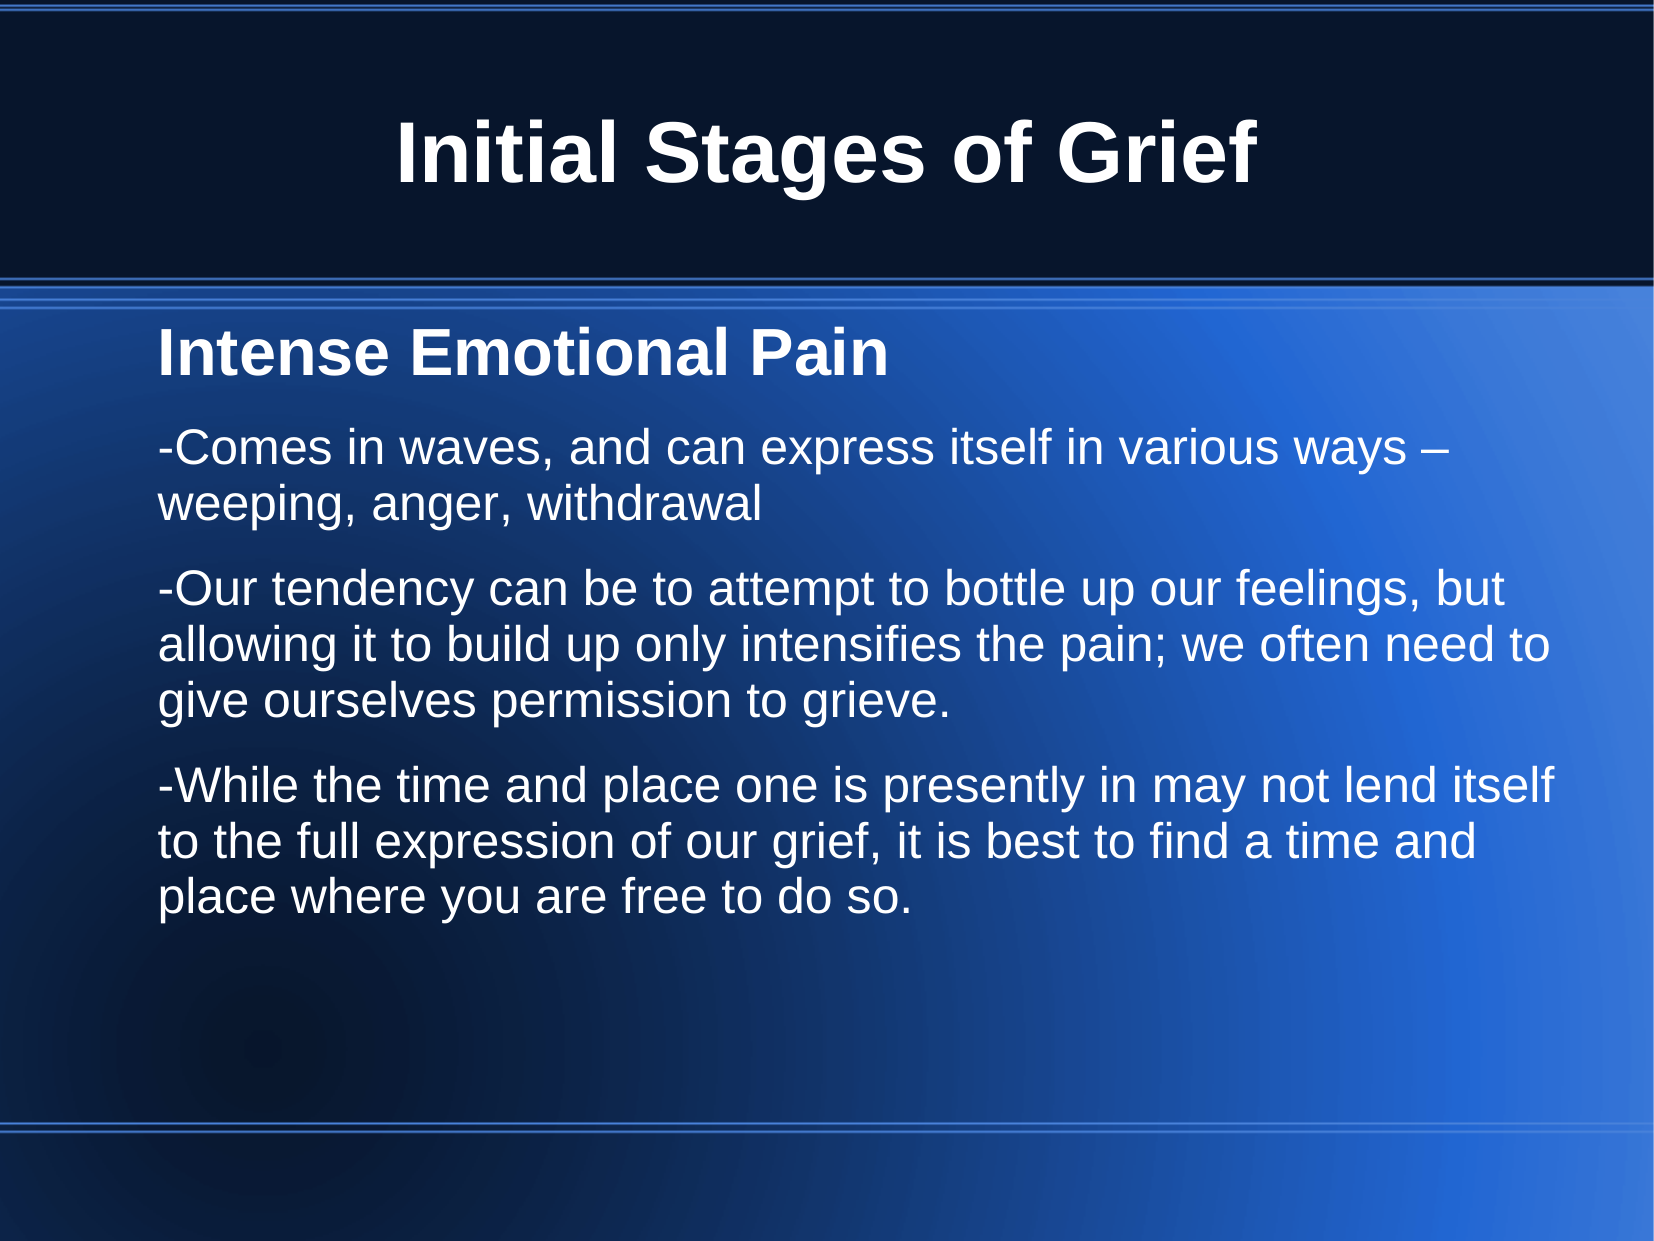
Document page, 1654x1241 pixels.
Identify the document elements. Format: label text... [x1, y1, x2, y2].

picture [0, 0, 1654, 1241]
title Initial Stages of Grief [82, 49, 1571, 257]
list Intense Emotional Pain -Comes in waves, and can express itself in various ways – weeping, anger, withdrawal -Our tendency can be to attempt to bottle up our feelings, but allowing it to build up only intensifies the pain; we often need to give ourselves permission to grieve. -While the time and place one is presently in may not lend itself to the full expression of our grief, it is best to find a time and place where you are free to do so. [86, 315, 1576, 1017]
